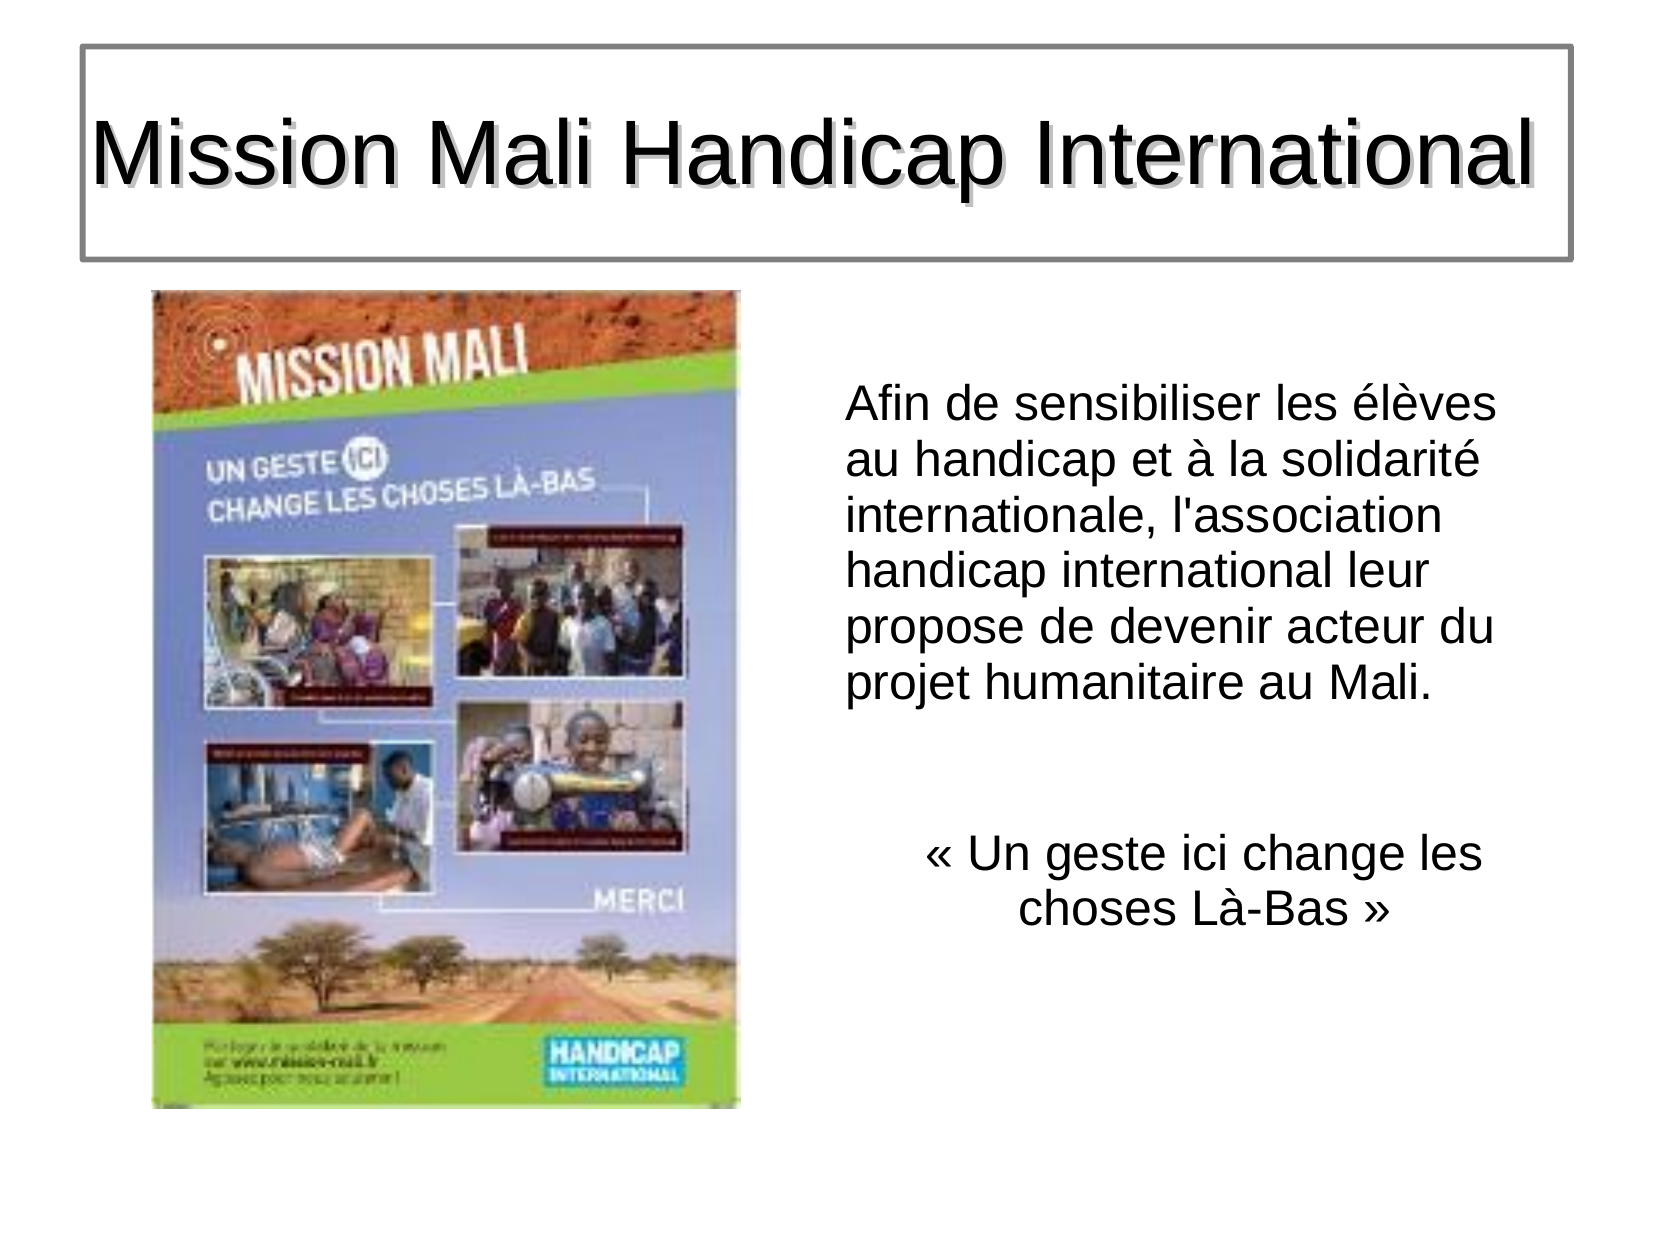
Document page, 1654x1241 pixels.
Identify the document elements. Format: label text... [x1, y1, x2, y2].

picture [151, 290, 741, 1109]
list Afin de sensibiliser les élèves au handicap et à la solidarité internationale, l'association handicap international leur propose de devenir acteur du projet humanitaire au Mali. « Un geste ici change les choses Là-Bas » [845, 290, 1565, 1109]
title Mission Mali Handicap International [82, 46, 1571, 260]
